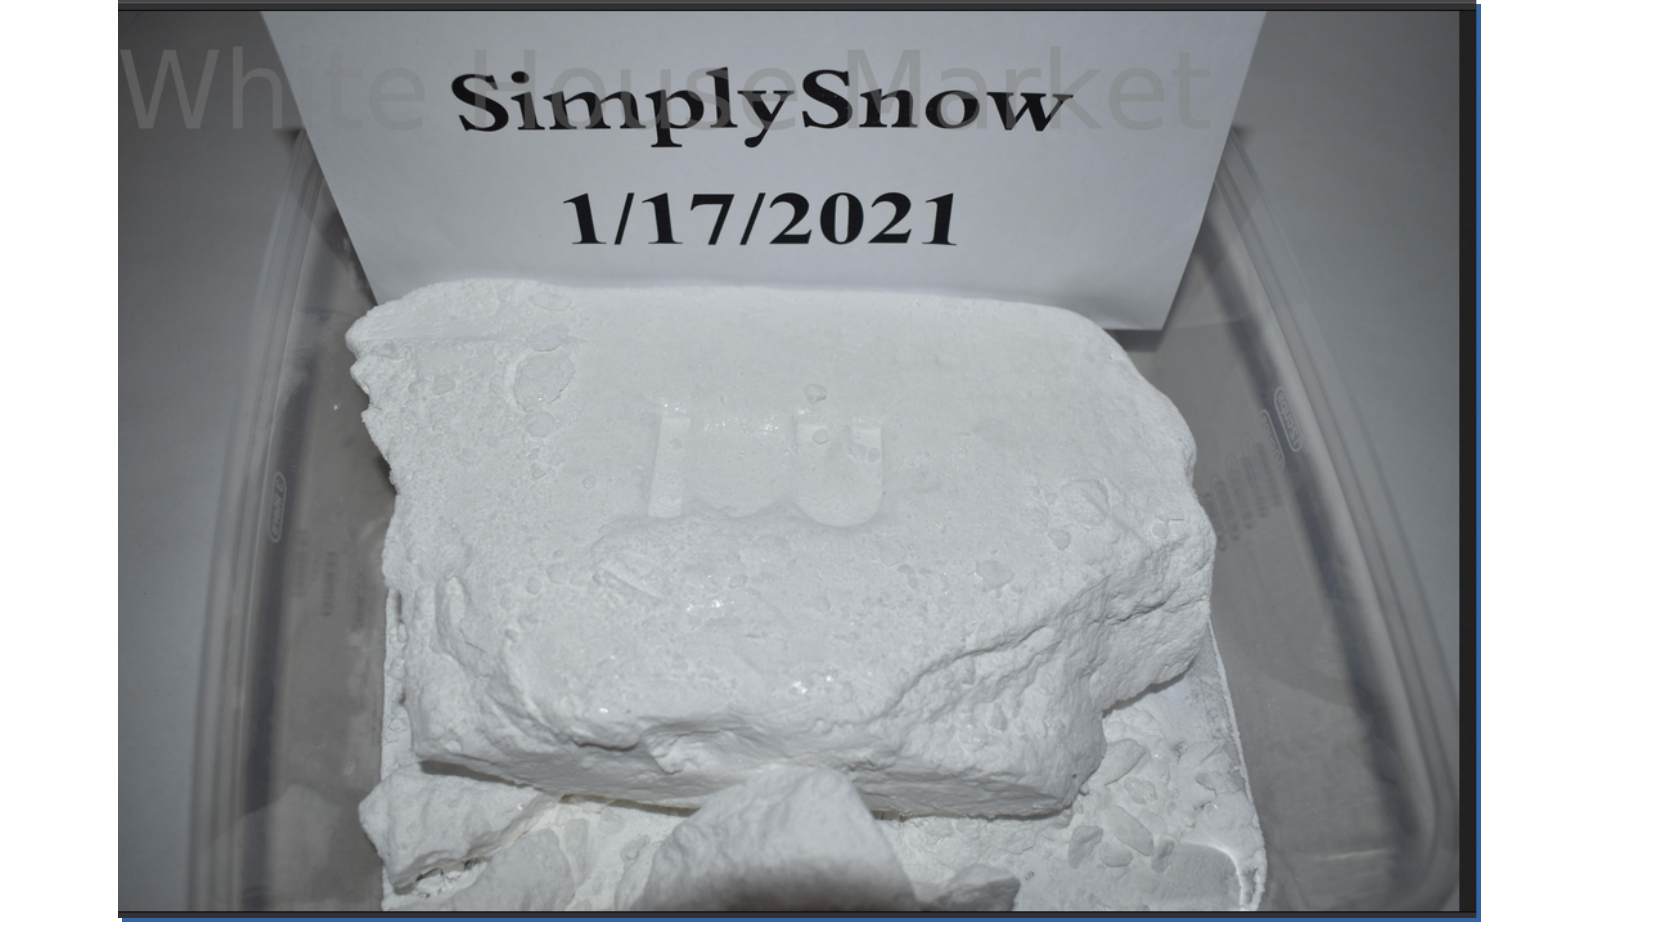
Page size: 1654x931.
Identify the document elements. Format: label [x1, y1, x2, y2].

picture [118, 0, 1477, 918]
